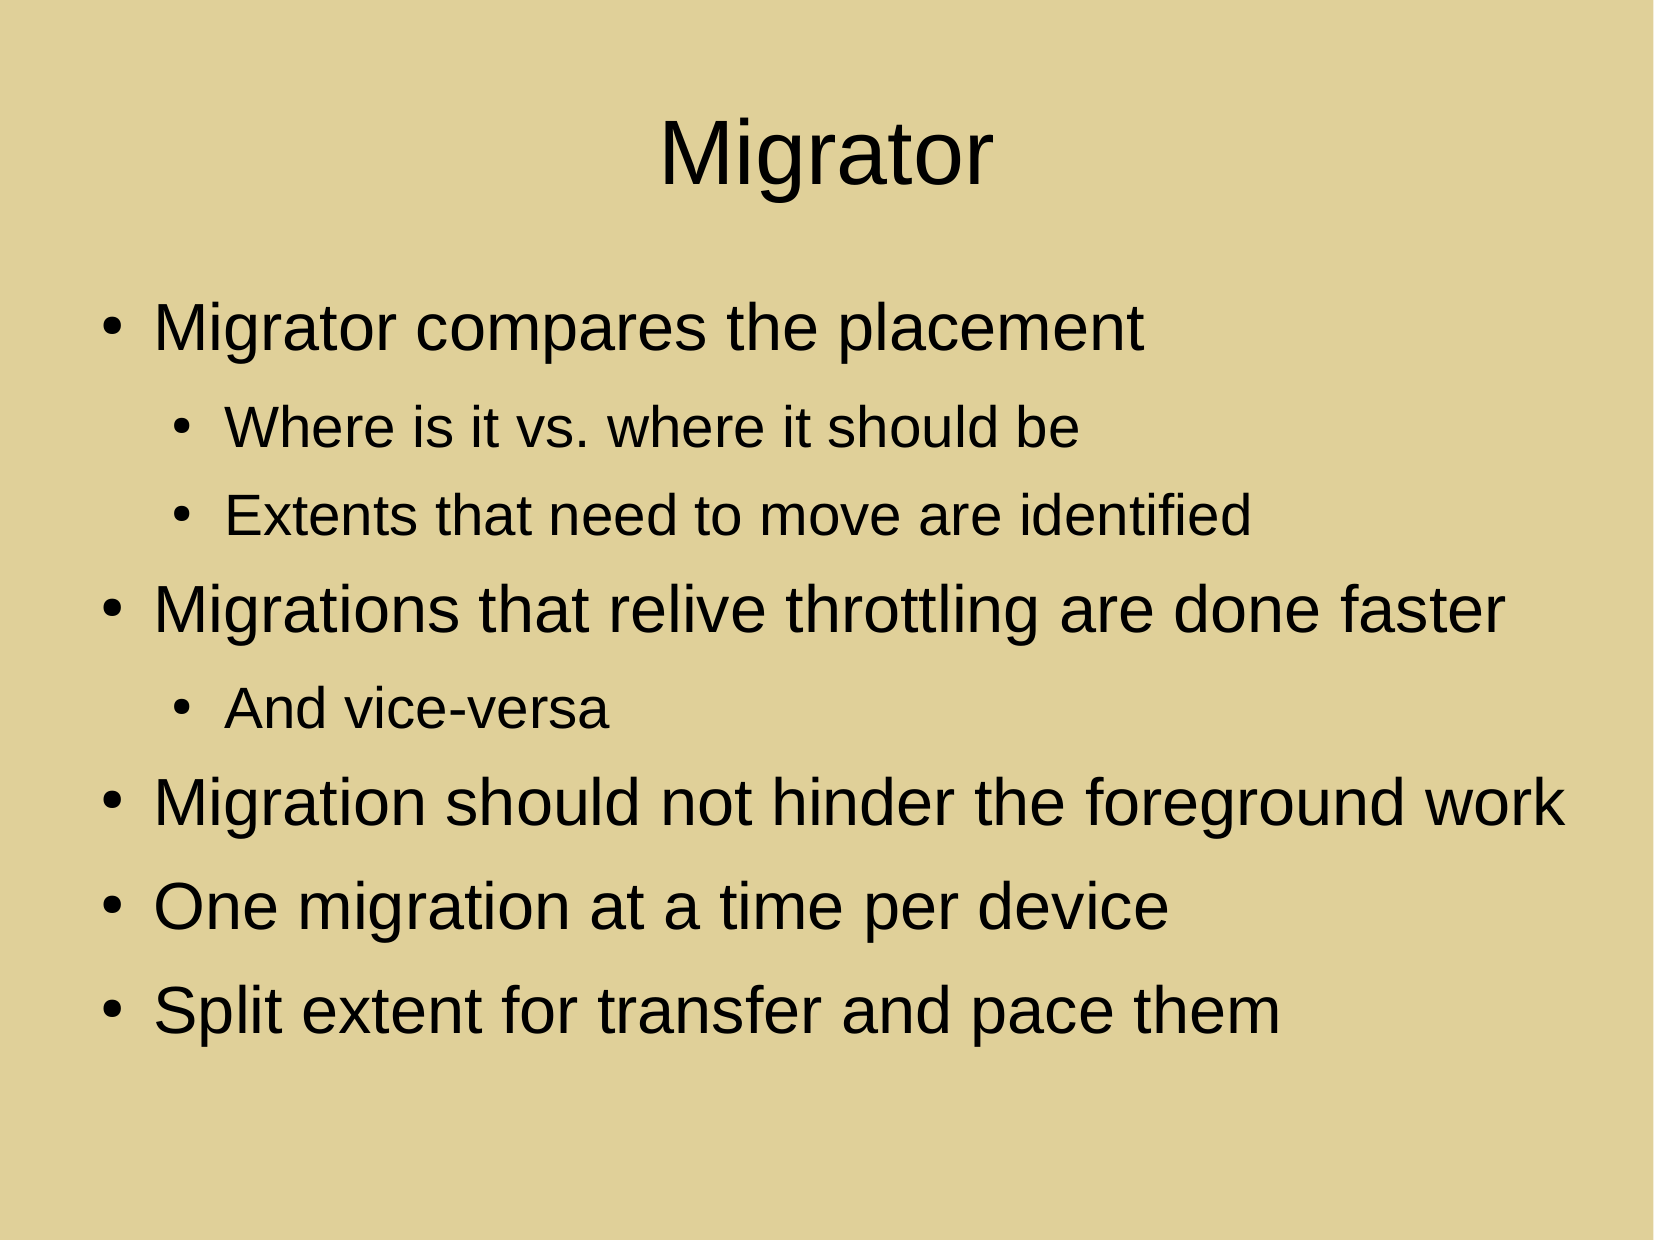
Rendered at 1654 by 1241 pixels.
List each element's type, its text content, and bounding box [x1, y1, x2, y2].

title Migrator [82, 49, 1571, 257]
list Migrator compares the placement Where is it vs. where it should be Extents that need to move are identified Migrations that relive throttling are done faster And vice-versa Migration should not hinder the foreground work One migration at a time per device Split extent for transfer and pace them [82, 290, 1571, 1109]
